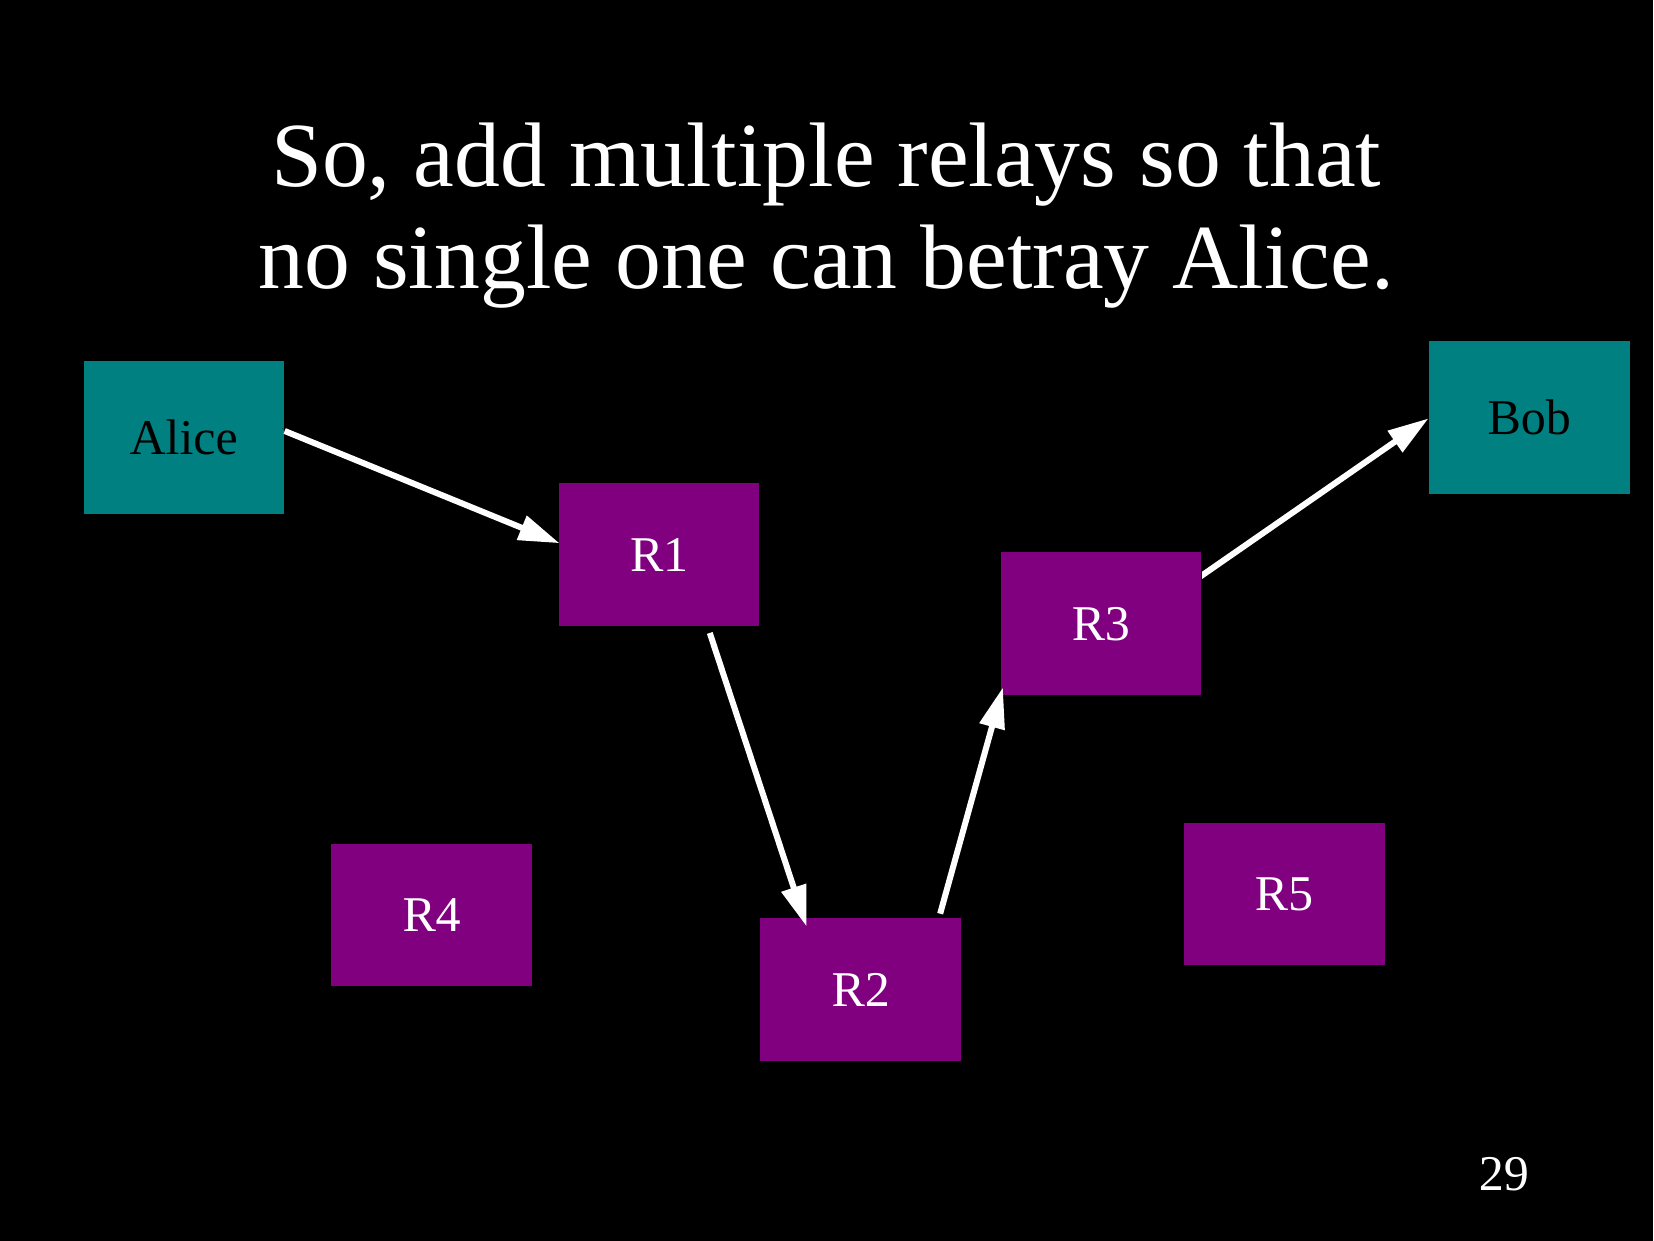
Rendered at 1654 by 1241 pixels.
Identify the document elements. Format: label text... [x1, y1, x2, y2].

text_box Alice [83, 360, 285, 515]
text_box R3 [1000, 551, 1202, 696]
text_box R4 [330, 843, 533, 987]
text_box R2 [759, 917, 962, 1062]
text_box R5 [1183, 822, 1386, 966]
text_box Bob [1428, 340, 1631, 495]
text_box R1 [558, 482, 760, 627]
title So, add multiple relays so that no single one can betray Alice. [121, 79, 1534, 334]
